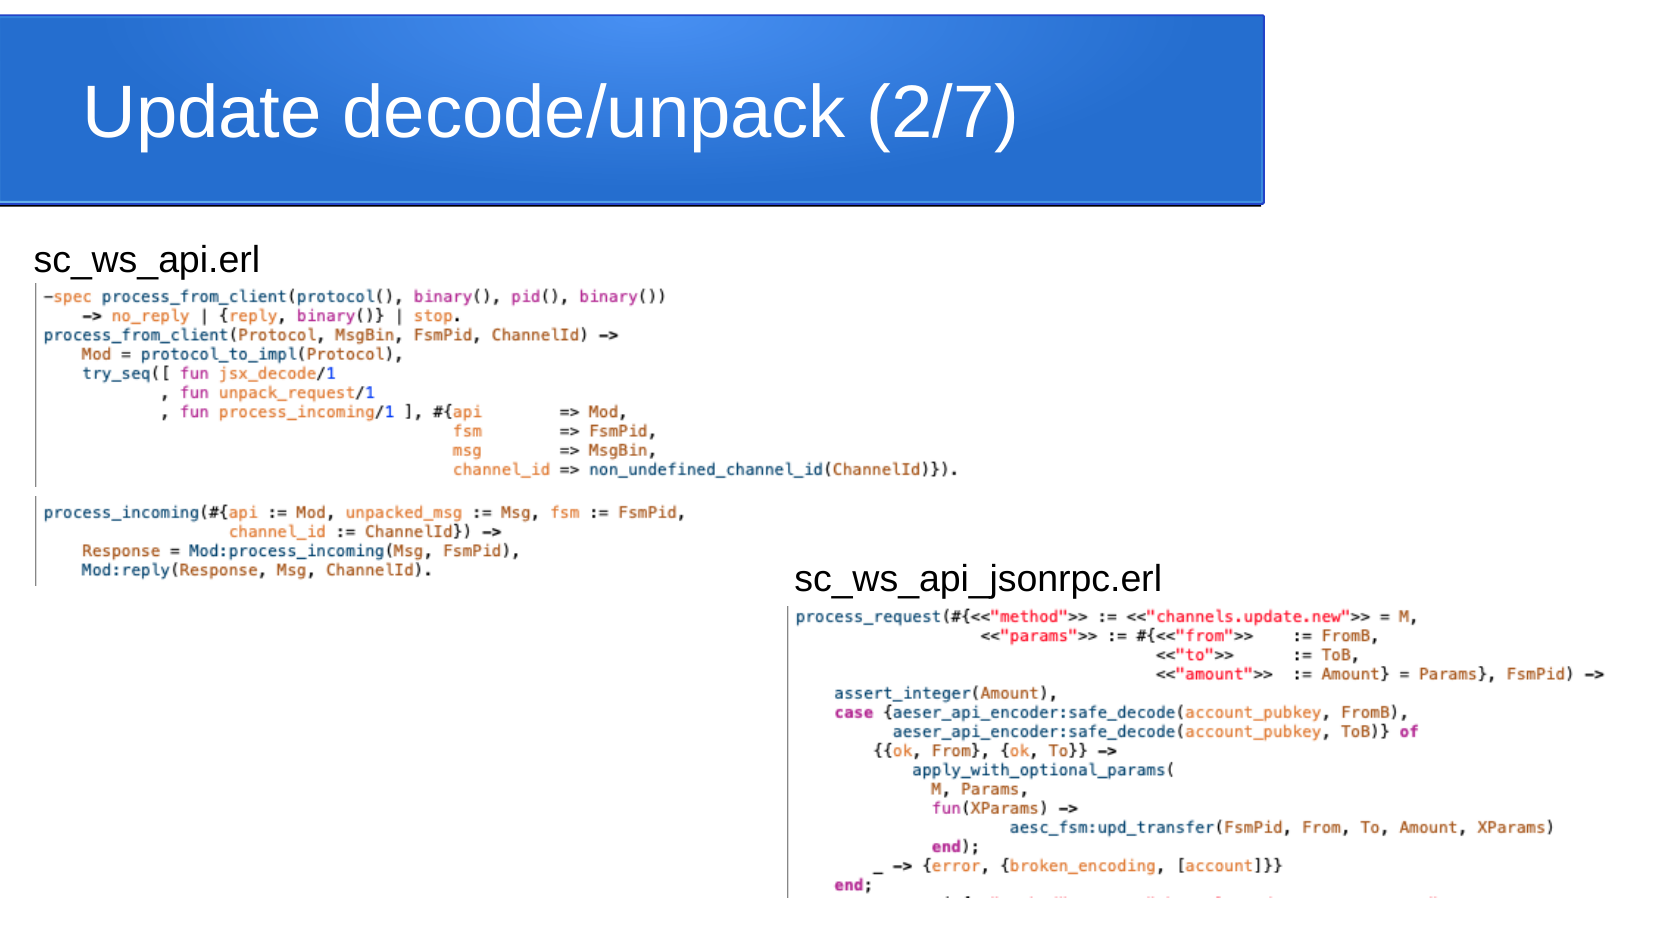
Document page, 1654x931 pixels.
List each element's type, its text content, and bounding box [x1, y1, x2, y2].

picture [35, 283, 965, 487]
text_box sc_ws_api.erl [18, 231, 444, 289]
title Update decode/unpack (2/7) [82, 35, 1235, 189]
picture [35, 496, 703, 586]
text_box sc_ws_api_jsonrpc.erl [779, 549, 1205, 607]
picture [787, 606, 1630, 898]
